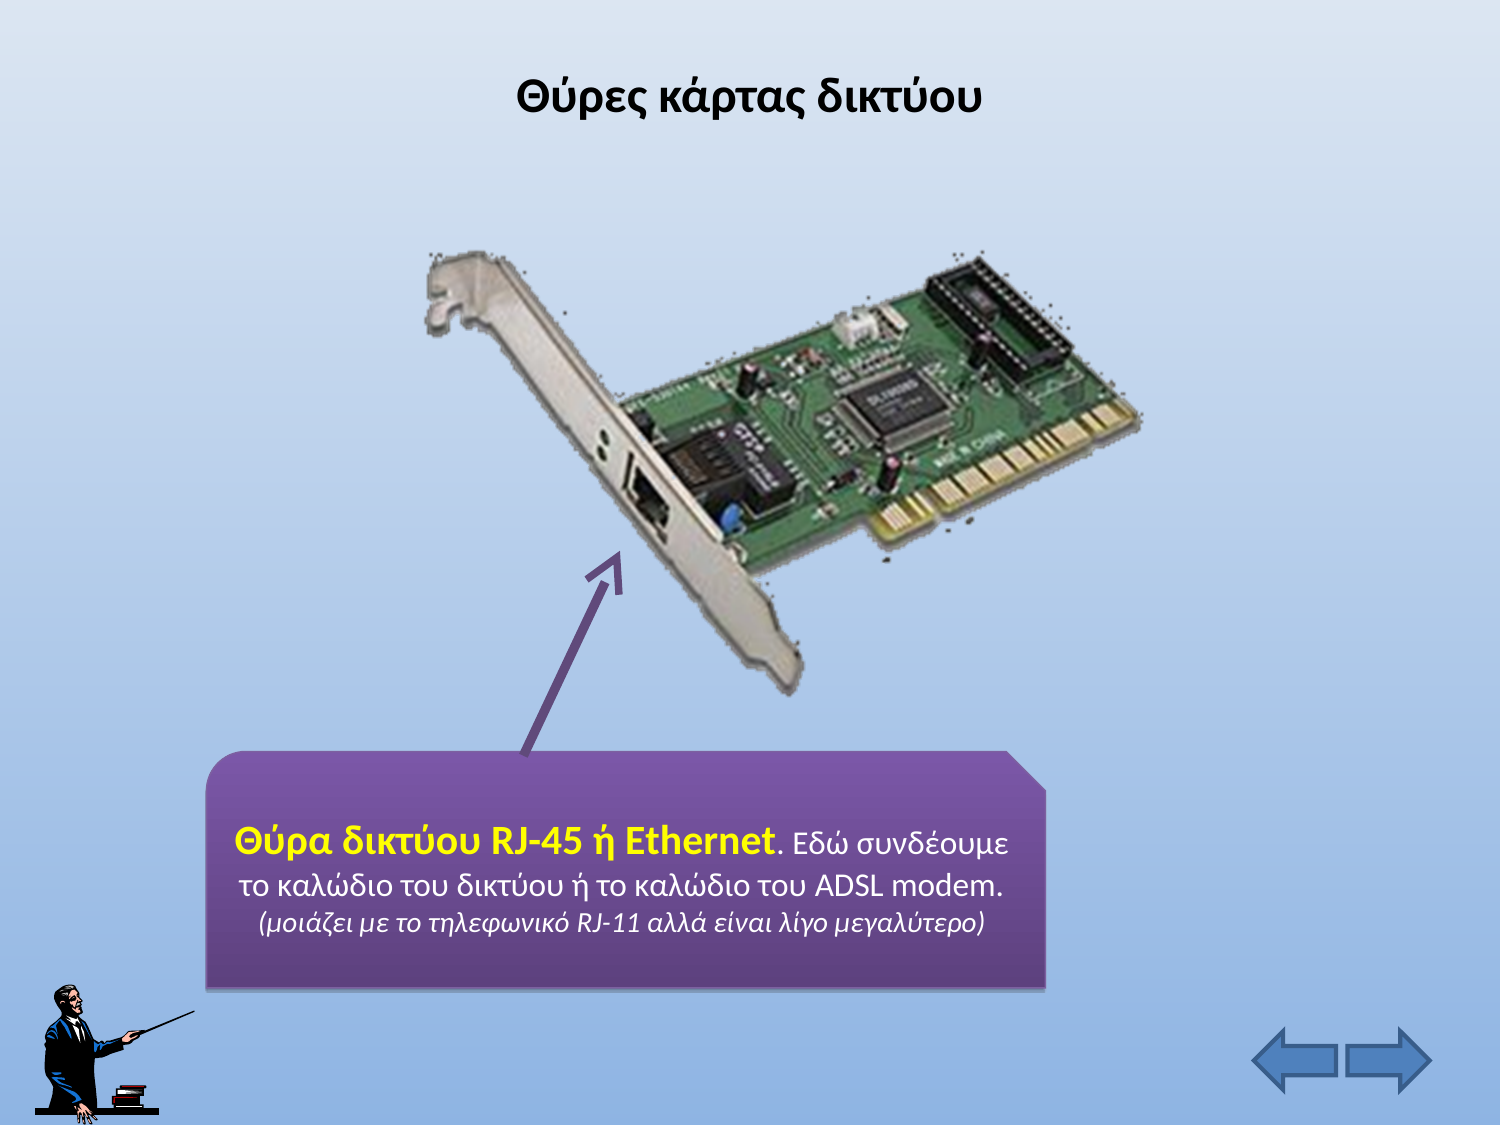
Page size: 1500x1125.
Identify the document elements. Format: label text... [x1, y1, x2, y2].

title Θύρες κάρτας δικτύου [75, 45, 1426, 141]
text_box Θύρα δικτύου RJ-45 ή Ethernet. Εδώ συνδέουμε το καλώδιο του δικτύου ή το καλώδιο του ADSL modem. (μοιάζει με το τηλεφωνικό RJ-11 αλλά είναι λίγο μεγαλύτερο) [206, 751, 1046, 988]
picture [406, 159, 1154, 753]
